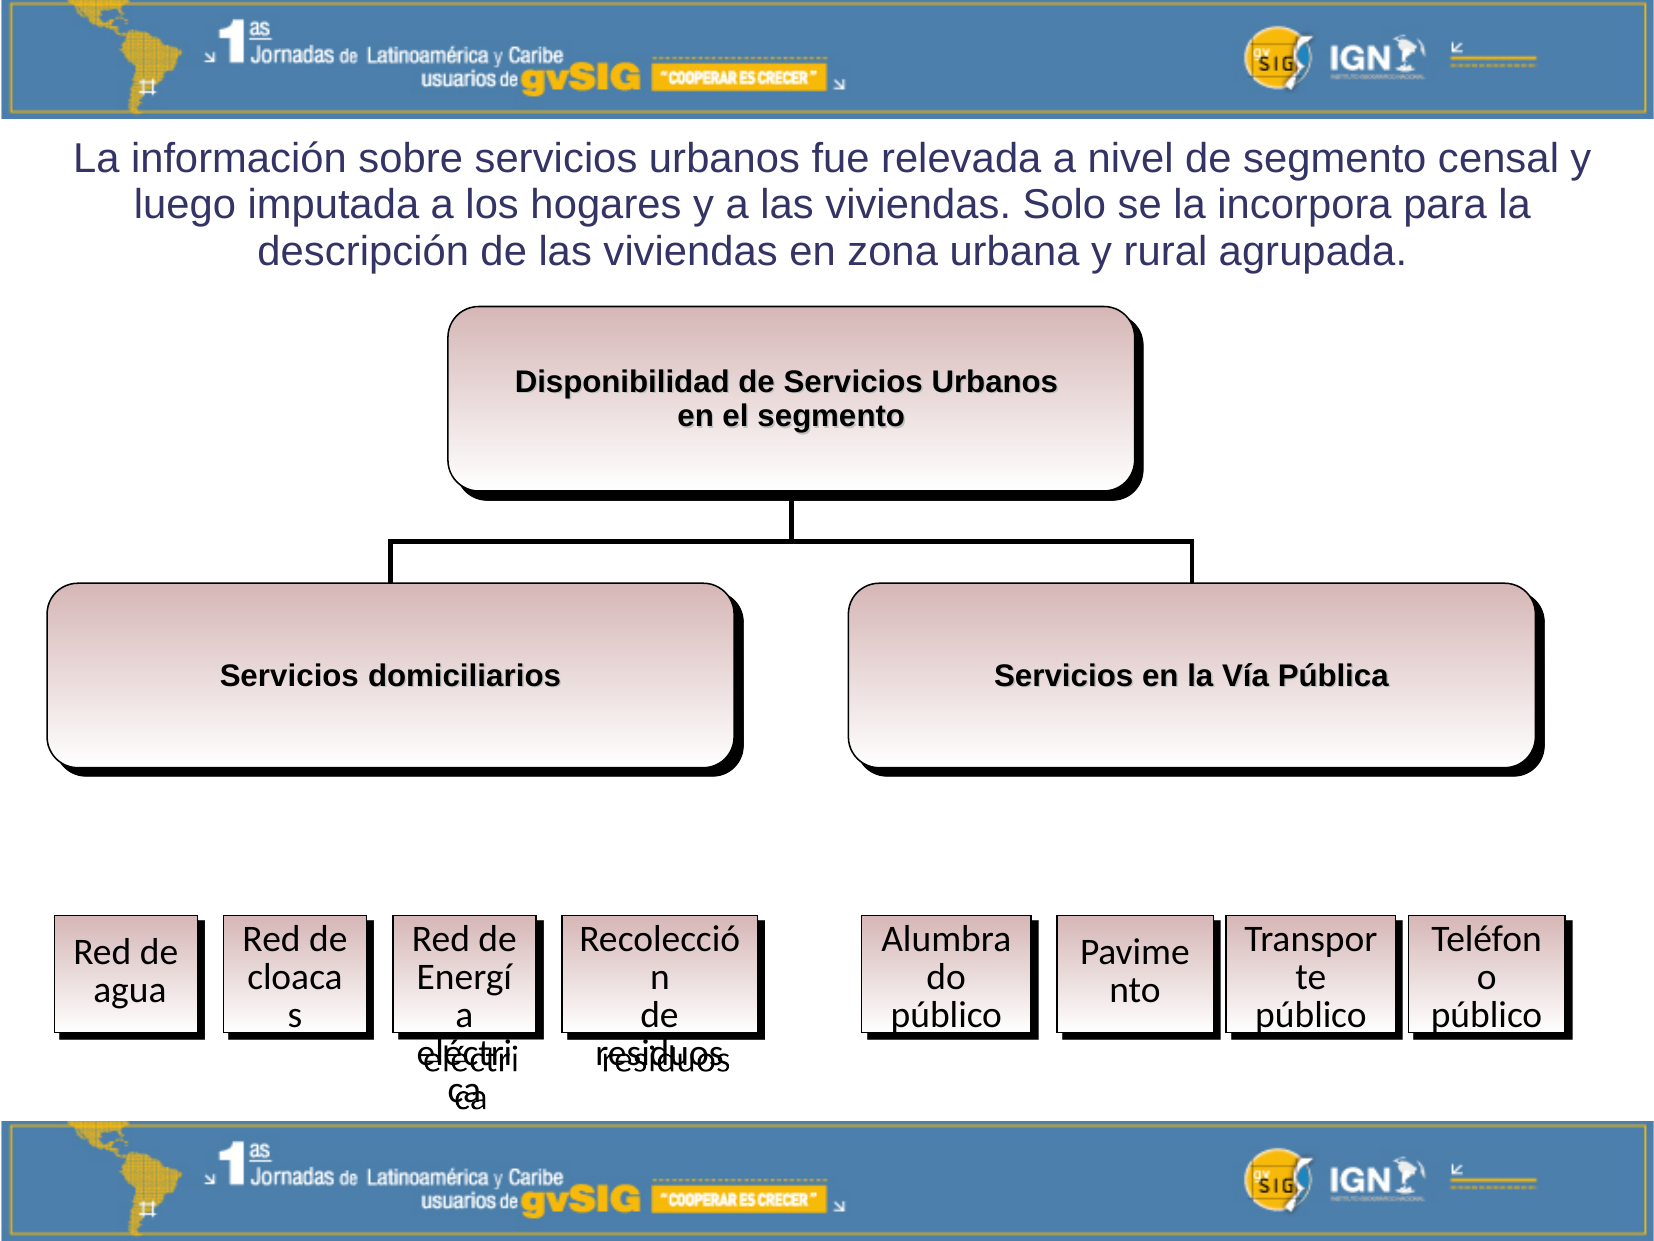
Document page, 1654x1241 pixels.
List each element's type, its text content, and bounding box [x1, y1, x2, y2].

text_box La información sobre servicios urbanos fue relevada a nivel de segmento censal y luego imputada a los hogares y a las viviendas. Solo se la incorpora para la descripción de las viviendas en zona urbana y rural agrupada. [11, 127, 1654, 296]
text_box Red de Energía eléctrica [393, 915, 536, 1032]
text_box Recolección de residuos [562, 915, 757, 1032]
text_box Teléfono público [1408, 915, 1565, 1032]
text_box Transporte público [1226, 915, 1396, 1032]
text_box Servicios domiciliarios [47, 583, 735, 768]
text_box Alumbrado público [862, 915, 1031, 1032]
text_box Disponibilidad de Servicios Urbanos en el segmento [447, 306, 1135, 491]
text_box Red de agua [54, 915, 198, 1032]
text_box Red de cloacas [223, 915, 367, 1032]
picture [0, 0, 1654, 119]
text_box Servicios en la Vía Pública [848, 583, 1536, 768]
picture [0, 1121, 1654, 1241]
text_box Pavimento [1057, 915, 1213, 1032]
